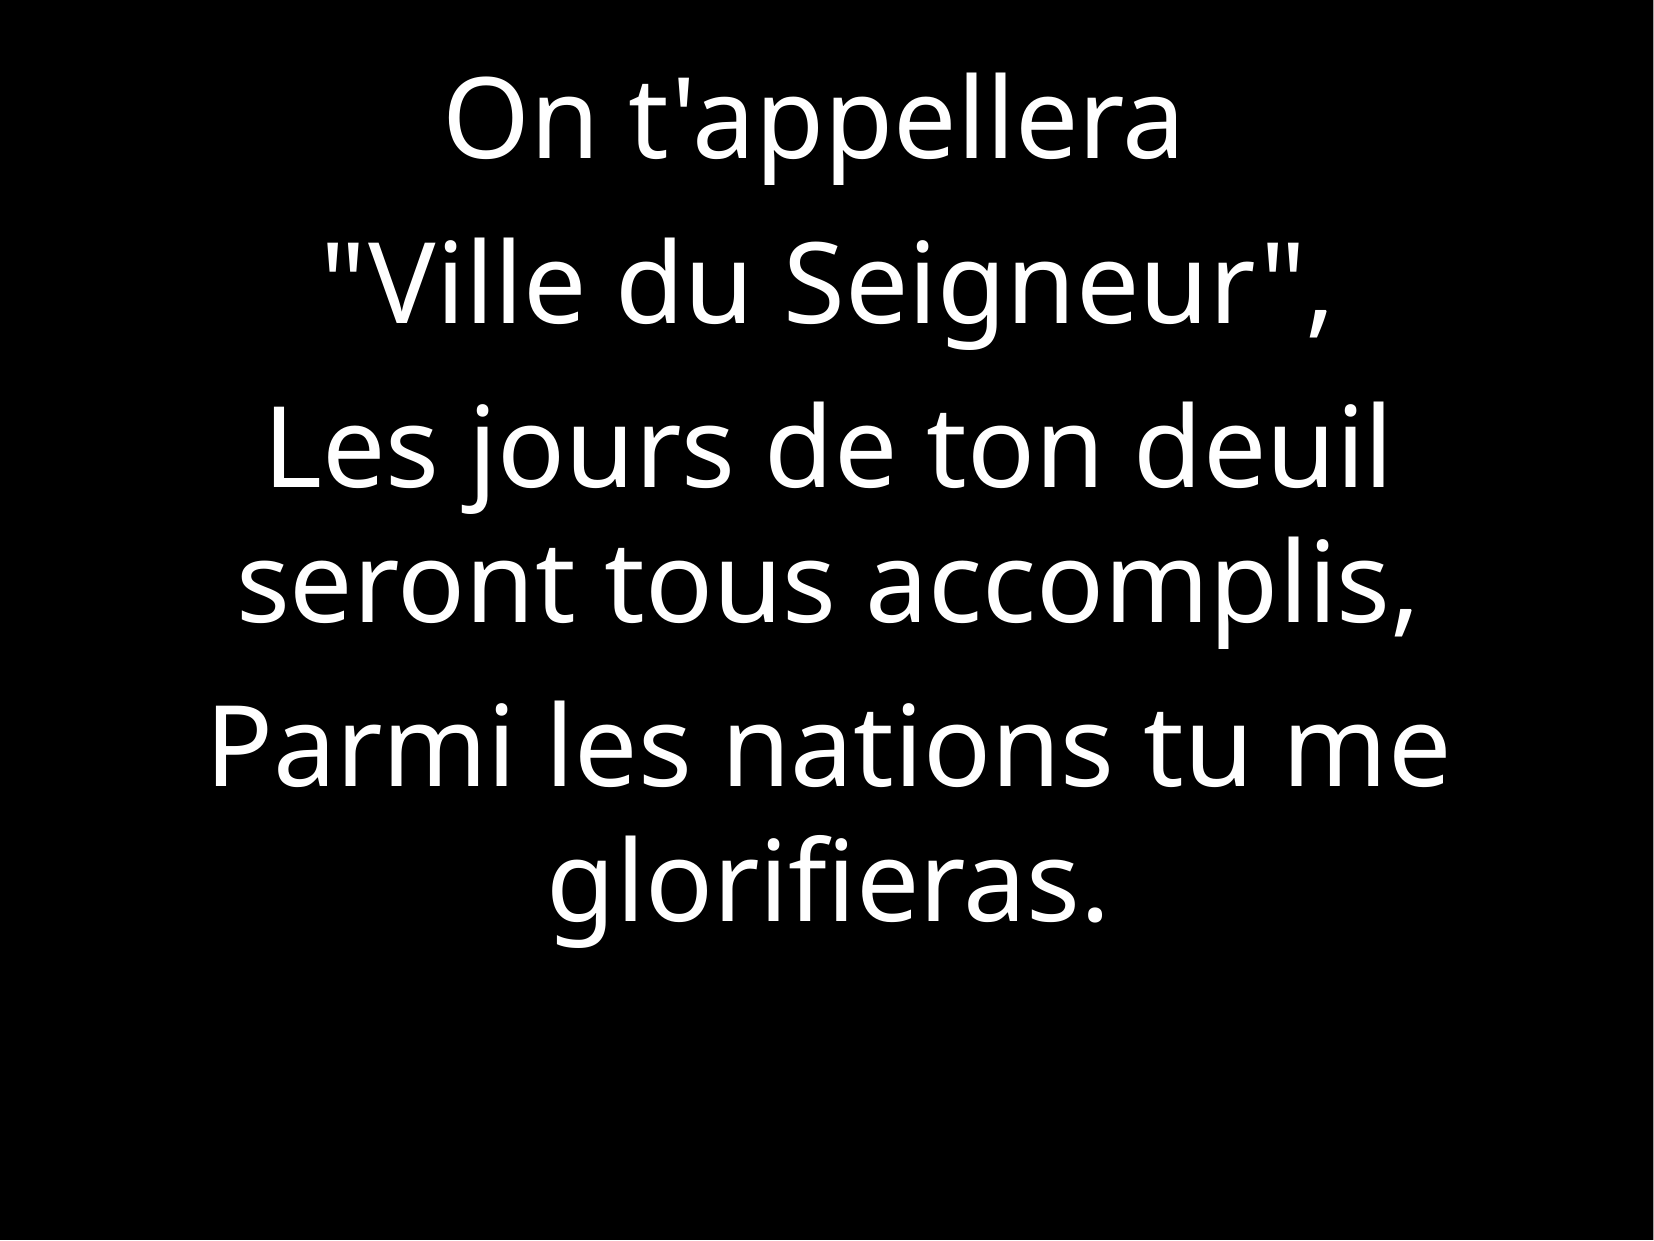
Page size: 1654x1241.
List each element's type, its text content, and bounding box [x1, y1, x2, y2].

list On t'appellera "Ville du Seigneur", Les jours de ton deuil seront tous accomplis, Parmi les nations tu me glorifieras. [82, 39, 1576, 681]
